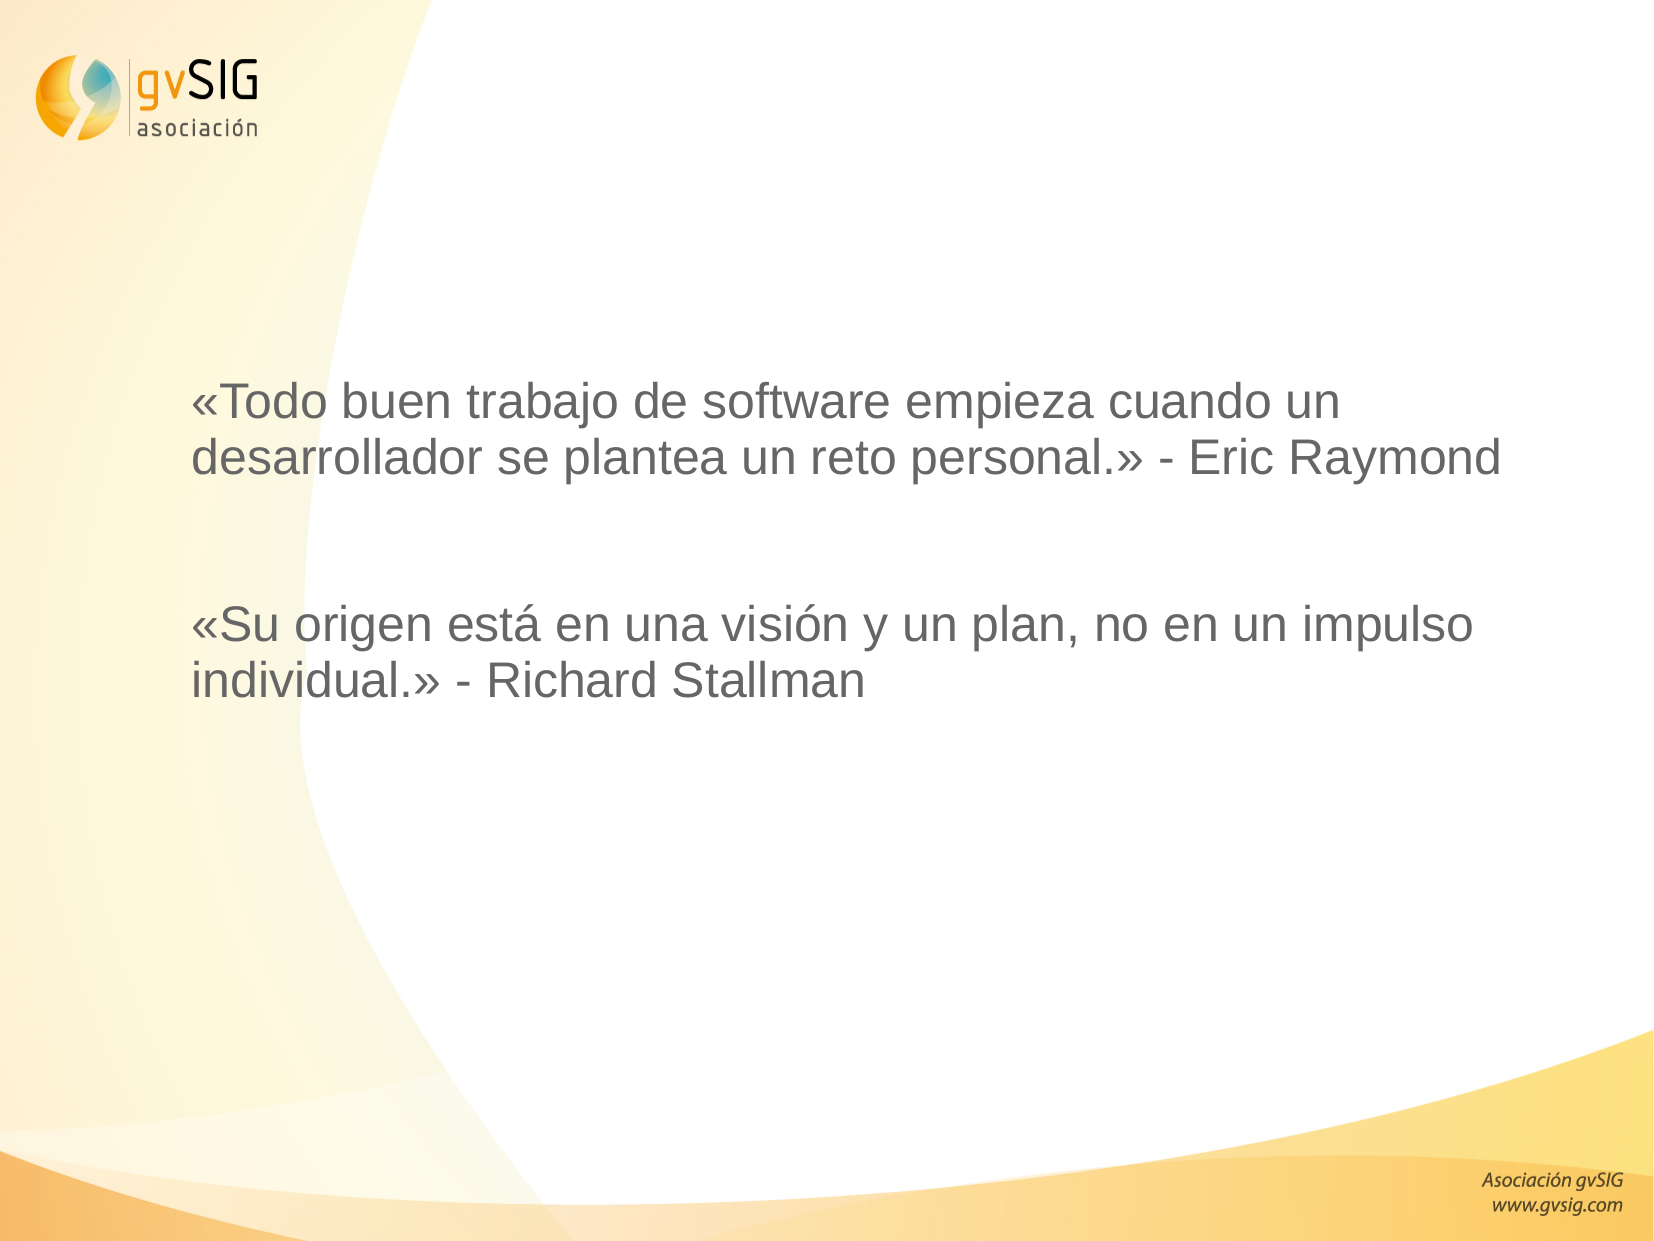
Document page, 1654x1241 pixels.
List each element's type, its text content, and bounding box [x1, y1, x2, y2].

text_box «Todo buen trabajo de software empieza cuando un desarrollador se plantea un reto personal.» - Eric Raymond «Su origen está en una visión y un plan, no en un impulso individual.» - Richard Stallman [177, 366, 1536, 716]
picture [0, 0, 1654, 1241]
